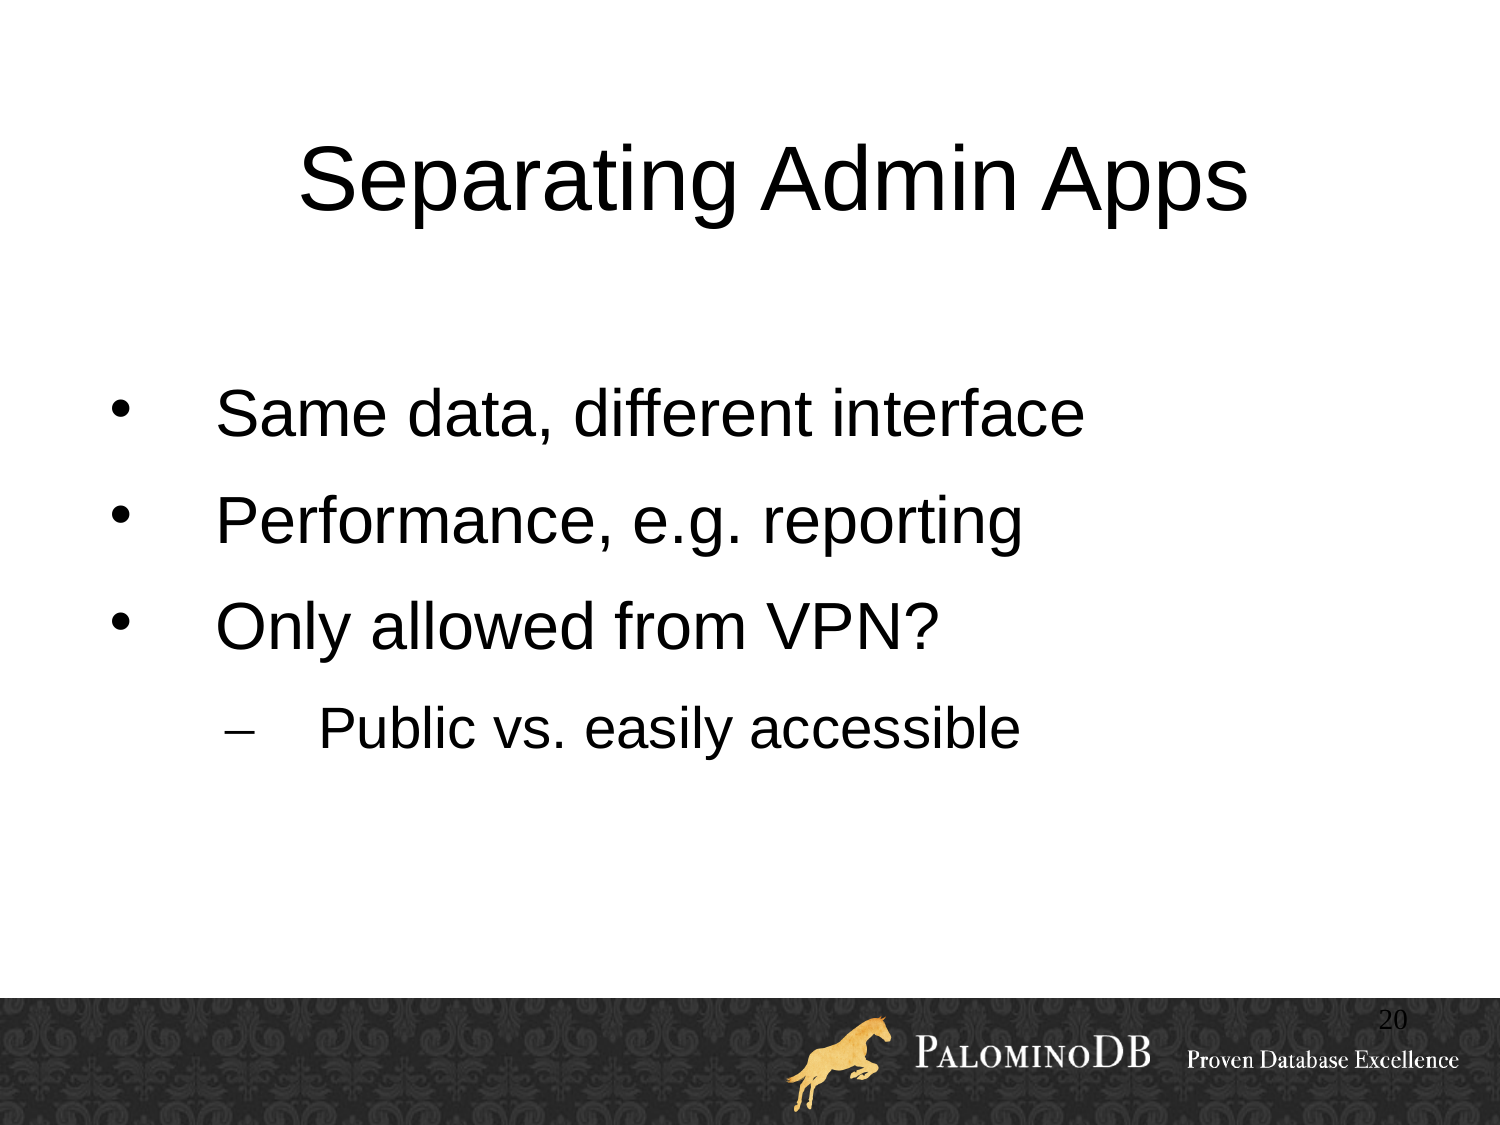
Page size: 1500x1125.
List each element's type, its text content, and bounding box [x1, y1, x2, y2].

list Same data, different interface Performance, e.g. reporting Only allowed from VPN? Public vs. easily accessible [74, 263, 1425, 1006]
title Separating Admin Apps [133, 82, 1415, 263]
picture [0, 998, 1500, 1125]
